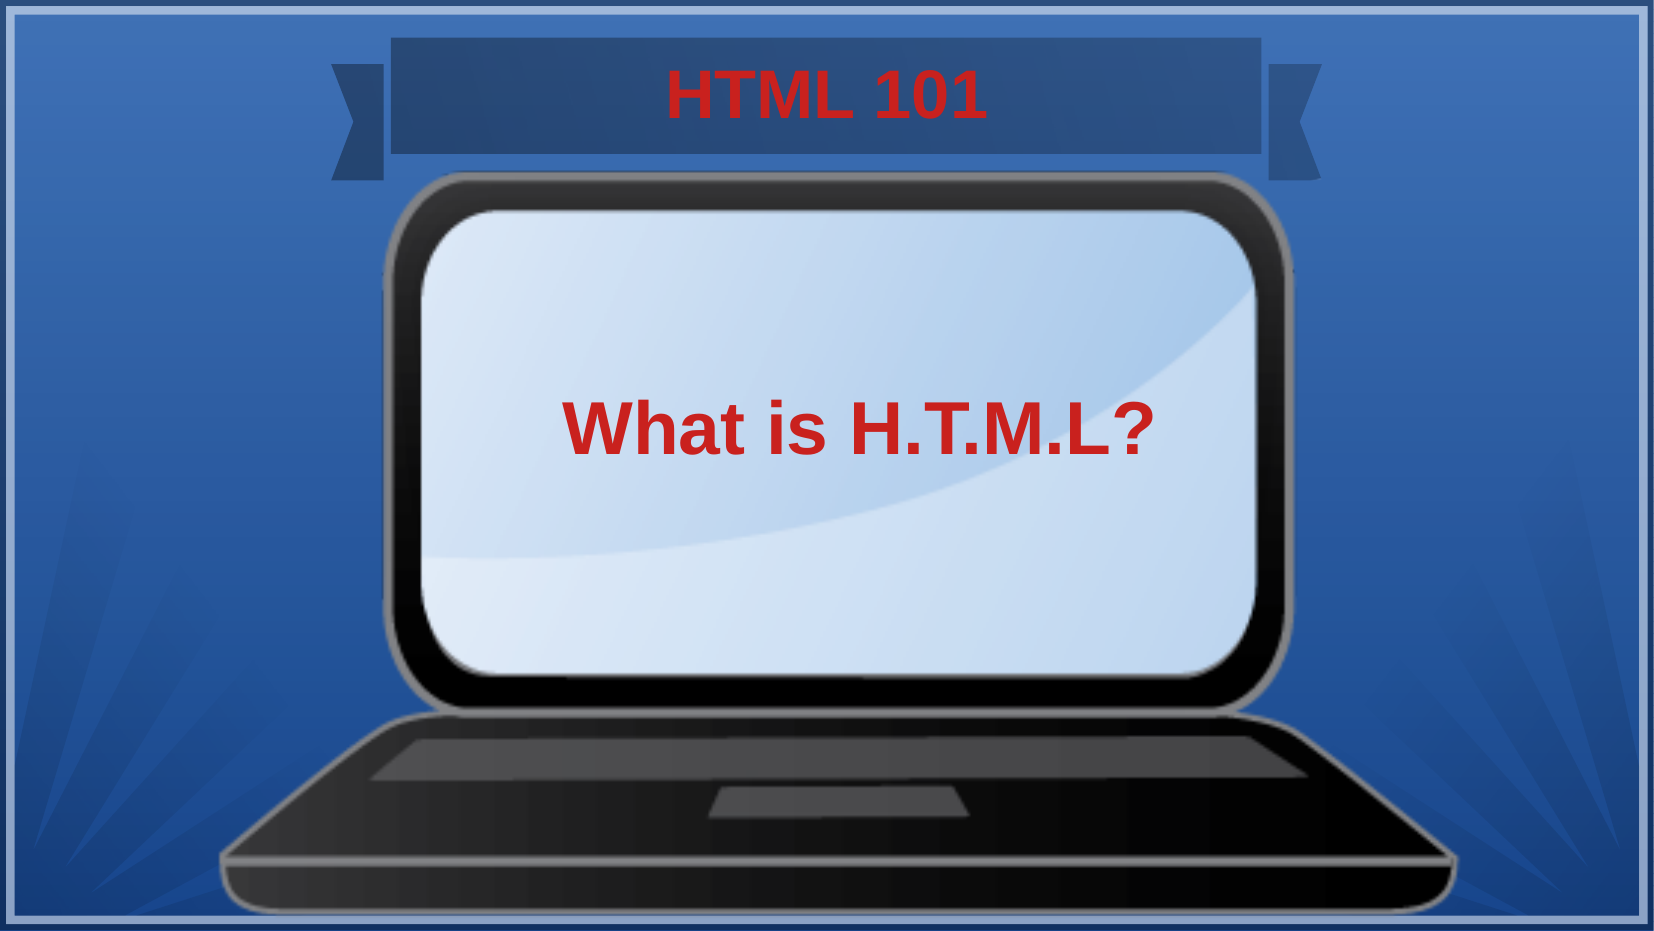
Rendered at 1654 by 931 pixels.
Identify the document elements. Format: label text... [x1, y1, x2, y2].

picture [164, 119, 1514, 931]
title HTML 101 [389, 35, 1264, 154]
list What is H.T.M.L? [357, 348, 1272, 509]
